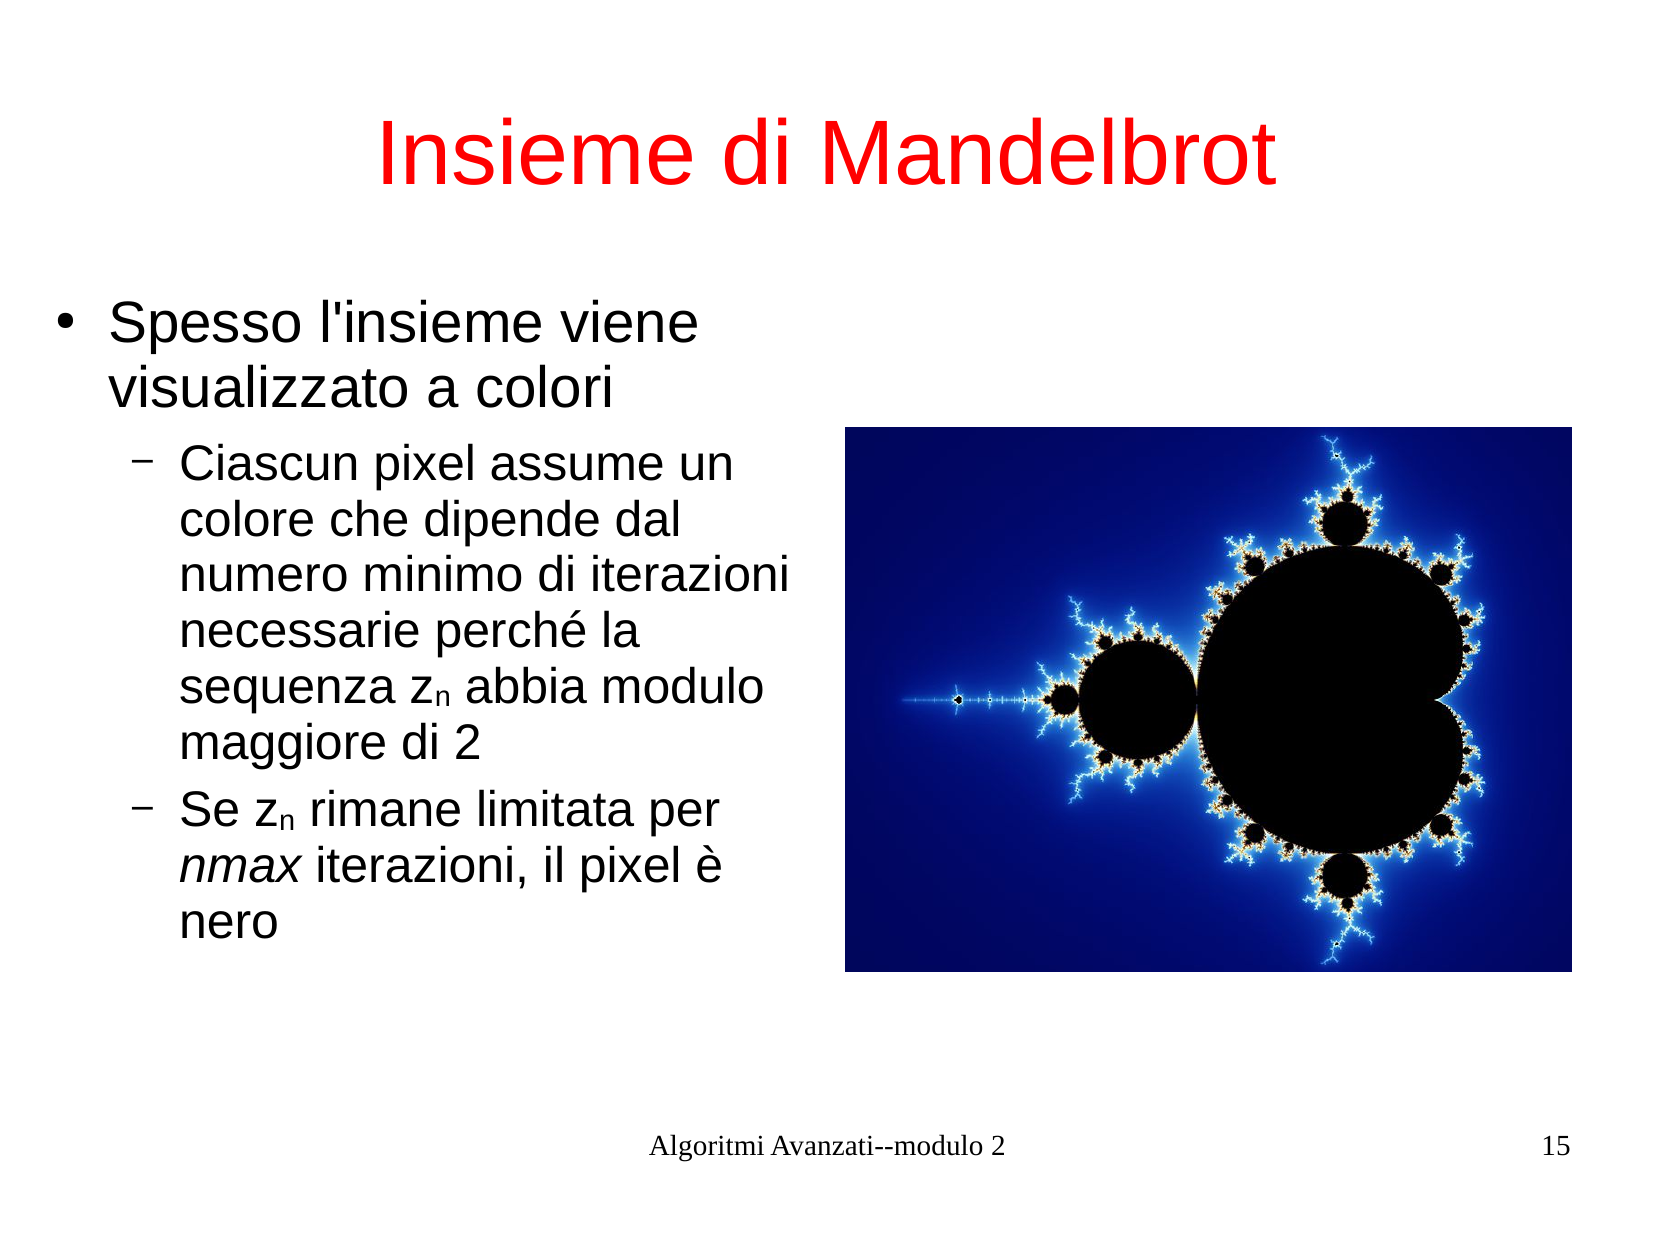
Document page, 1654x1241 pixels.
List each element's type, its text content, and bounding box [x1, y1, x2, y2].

list Spesso l'insieme viene visualizzato a colori Ciascun pixel assume un colore che dipende dal numero minimo di iterazioni necessarie perché la sequenza zn abbia modulo maggiore di 2 Se zn rimane limitata per nmax iterazioni, il pixel è nero [37, 290, 826, 1109]
title Insieme di Mandelbrot [82, 49, 1571, 257]
picture [845, 336, 1572, 1063]
